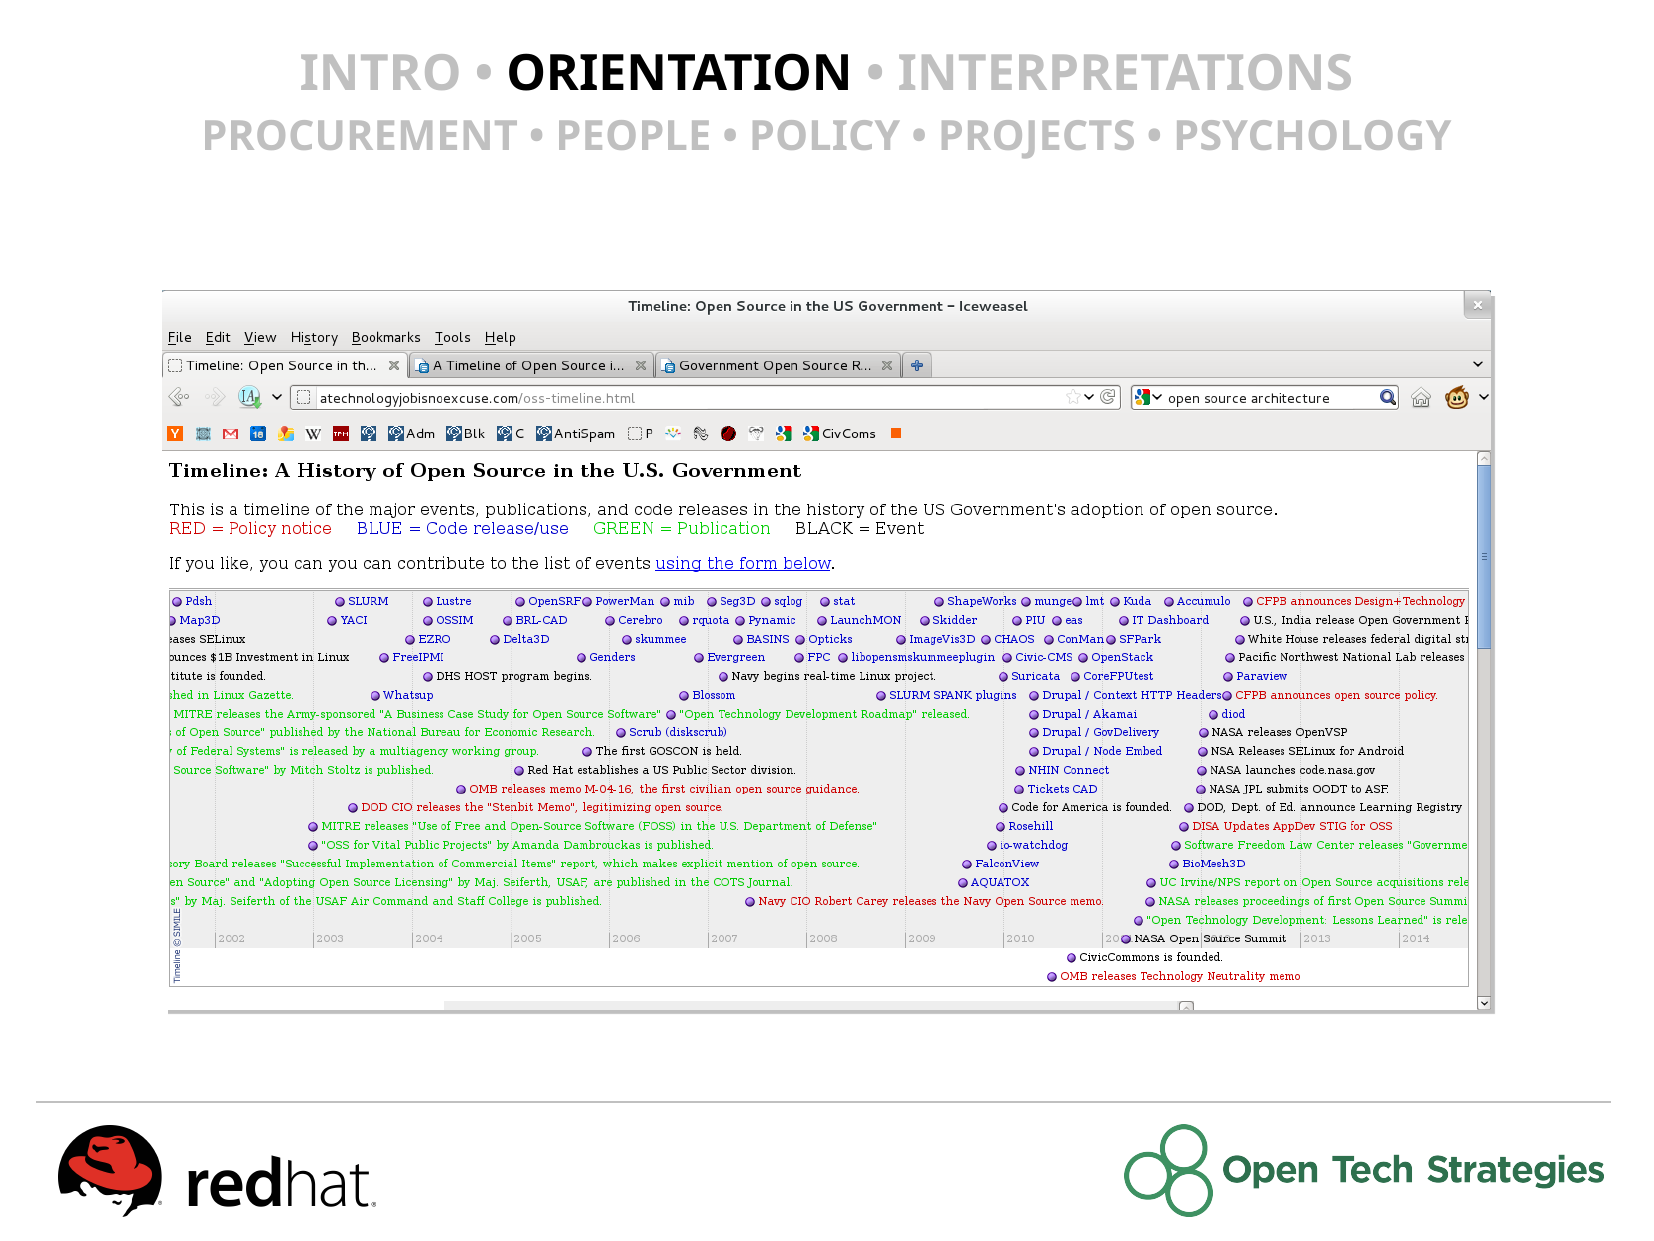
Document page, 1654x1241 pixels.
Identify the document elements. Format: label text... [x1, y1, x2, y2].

title INTRO • ORIENTATION • INTERPRETATIONS PROCUREMENT • PEOPLE • POLICY • PROJECTS • PSYCHOLOGY [82, 0, 1571, 204]
picture [162, 290, 1491, 1010]
picture [58, 1125, 376, 1217]
picture [1124, 1124, 1604, 1217]
